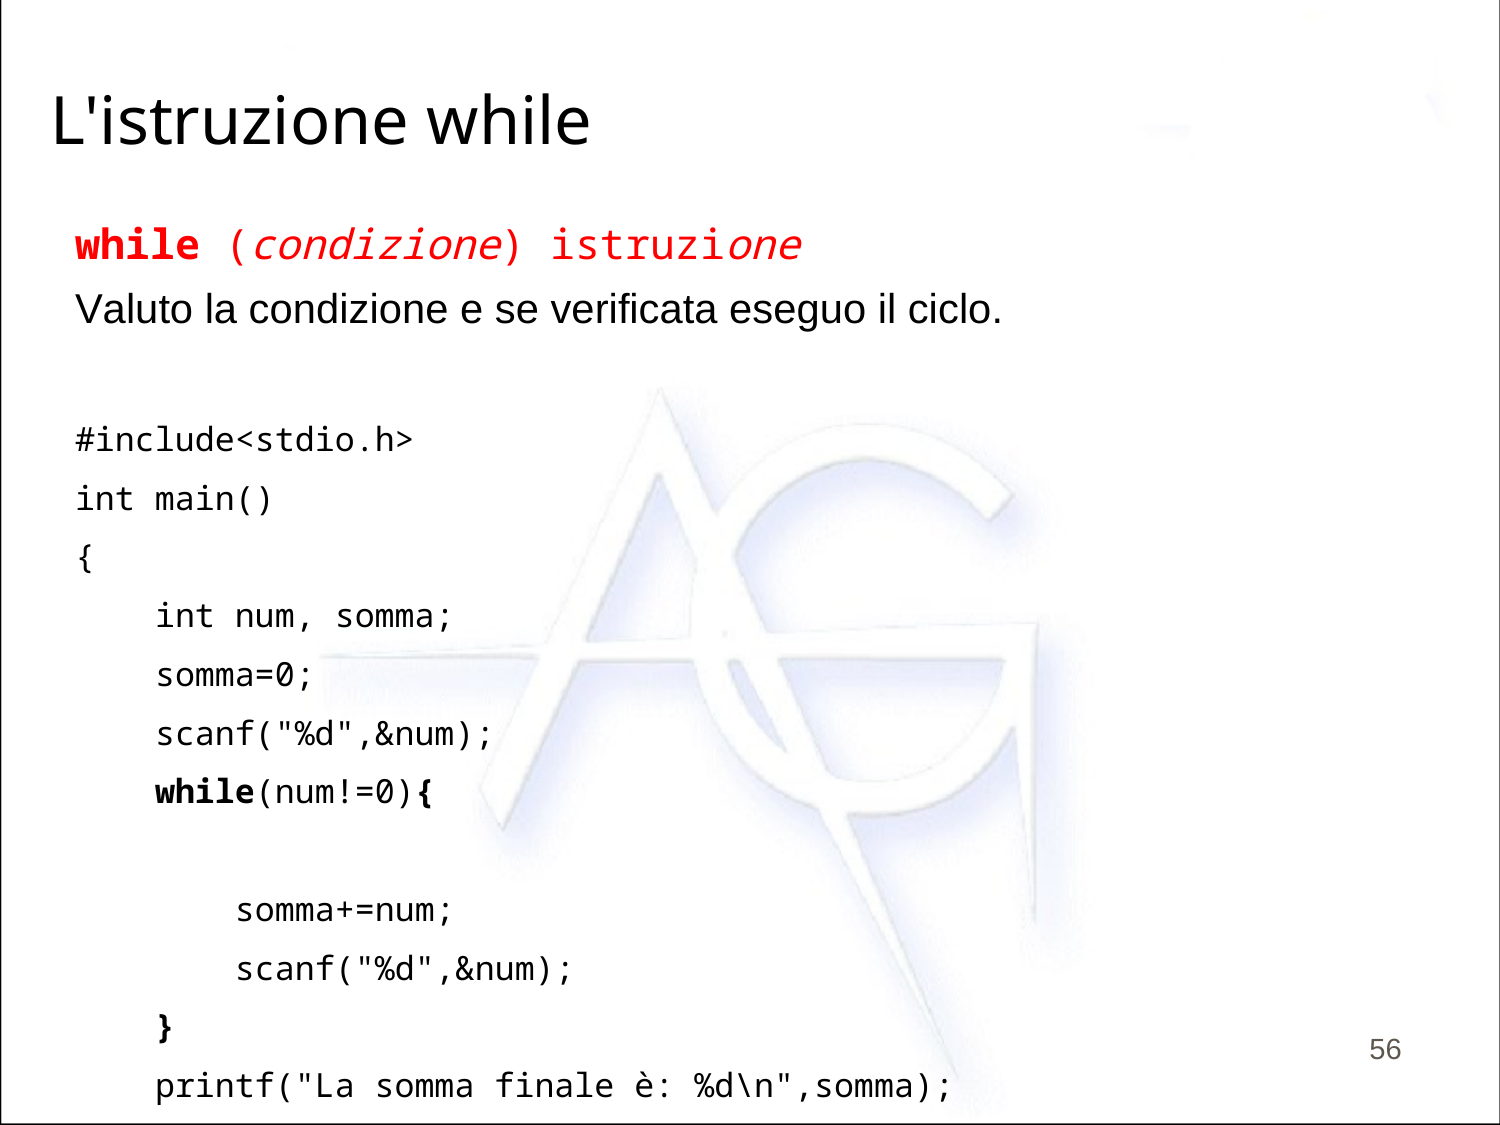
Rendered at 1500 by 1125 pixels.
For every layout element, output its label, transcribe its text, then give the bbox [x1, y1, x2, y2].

title L'istruzione while [49, 0, 1438, 251]
list while (condizione) istruzione Valuto la condizione e se verificata eseguo il ciclo. #include<stdio.h> int main() { int num, somma; somma=0; scanf("%d",&num); while(num!=0){ somma+=num; scanf("%d",&num); } printf("La somma finale è: %d\n",somma); } [74, 214, 1417, 1069]
picture [0, 0, 1500, 1125]
